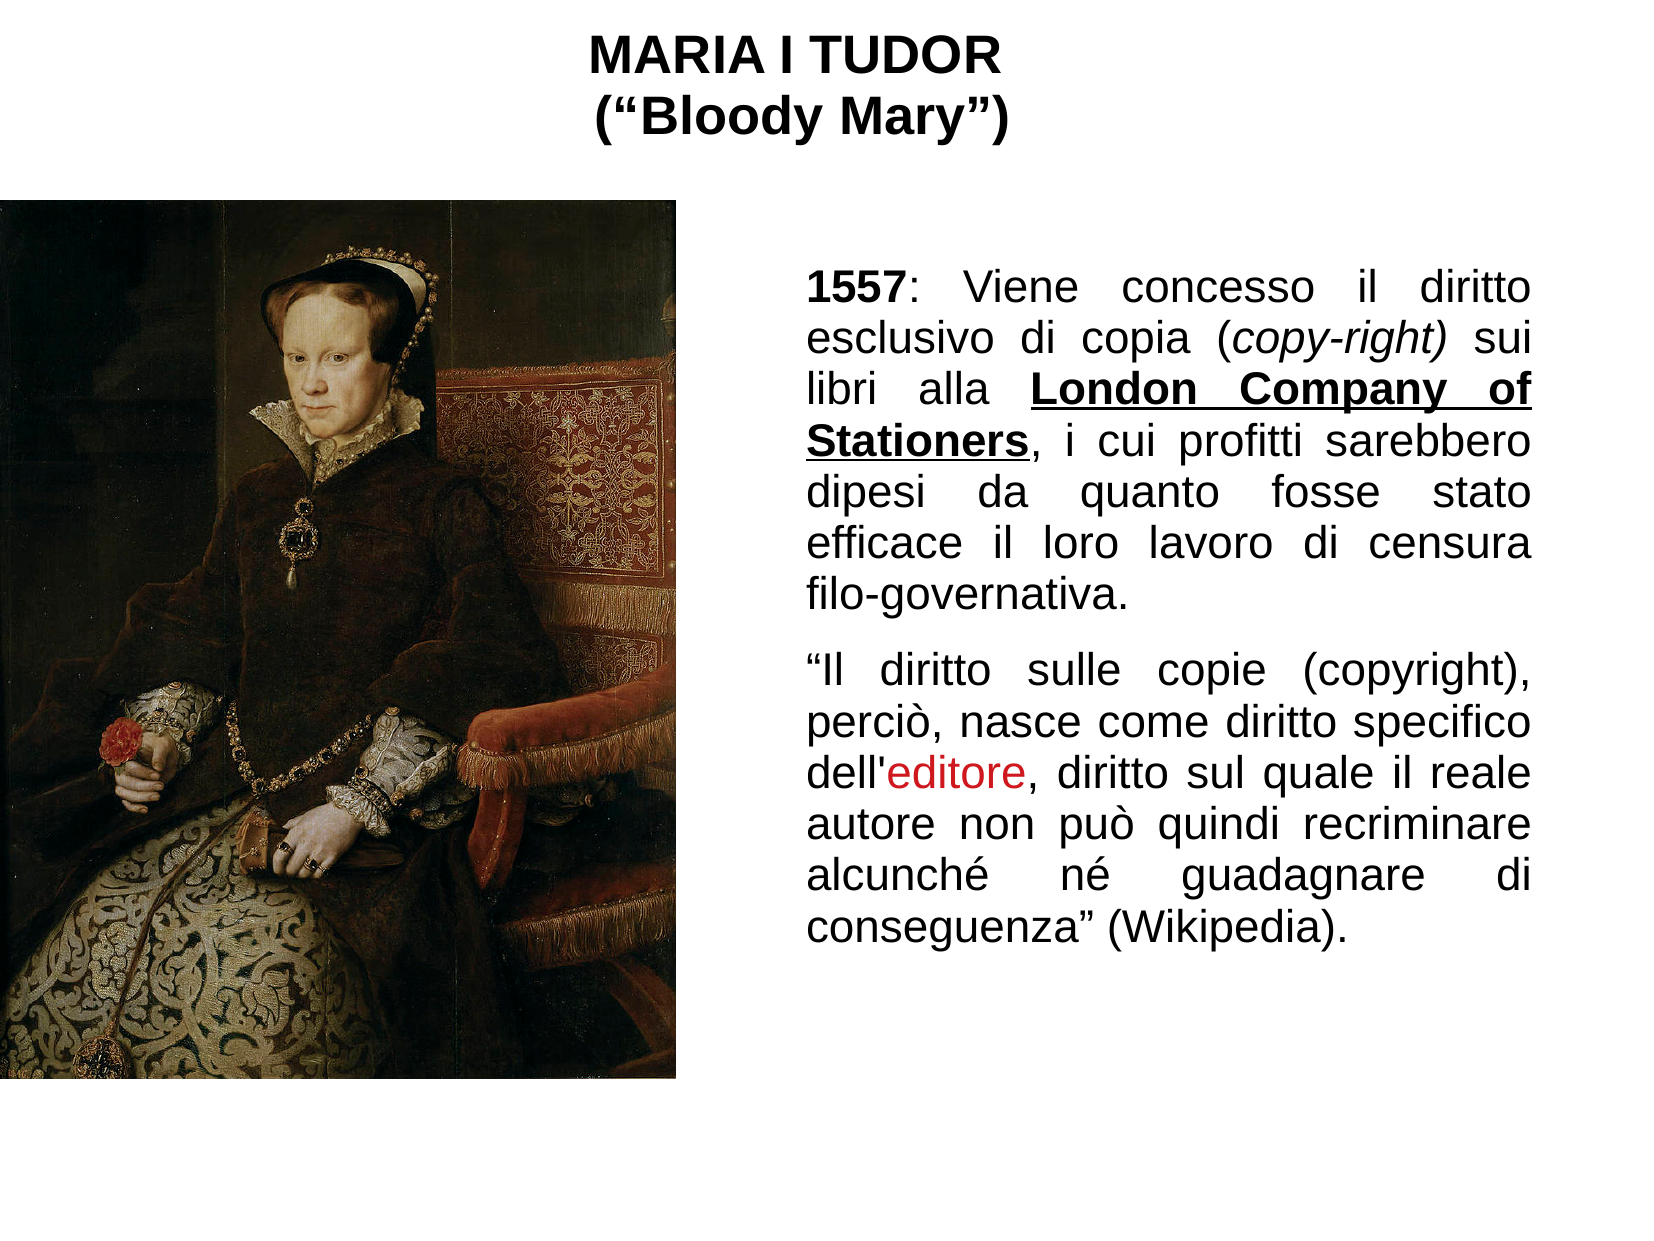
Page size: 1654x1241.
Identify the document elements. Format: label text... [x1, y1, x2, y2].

picture [0, 200, 676, 1079]
text_box 1557: Viene concesso il diritto esclusivo di copia (copy-right) sui libri alla London Company of Stationers, i cui profitti sarebbero dipesi da quanto fosse stato efficace il loro lavoro di censura filo-governativa. “Il diritto sulle copie (copyright), perciò, nasce come diritto specifico dell'editore, diritto sul quale il reale autore non può quindi recriminare alcunché né guadagnare di conseguenza” (Wikipedia). [791, 177, 1548, 1036]
text_box MARIA I TUDOR (“Bloody Mary”) [366, 17, 1241, 154]
